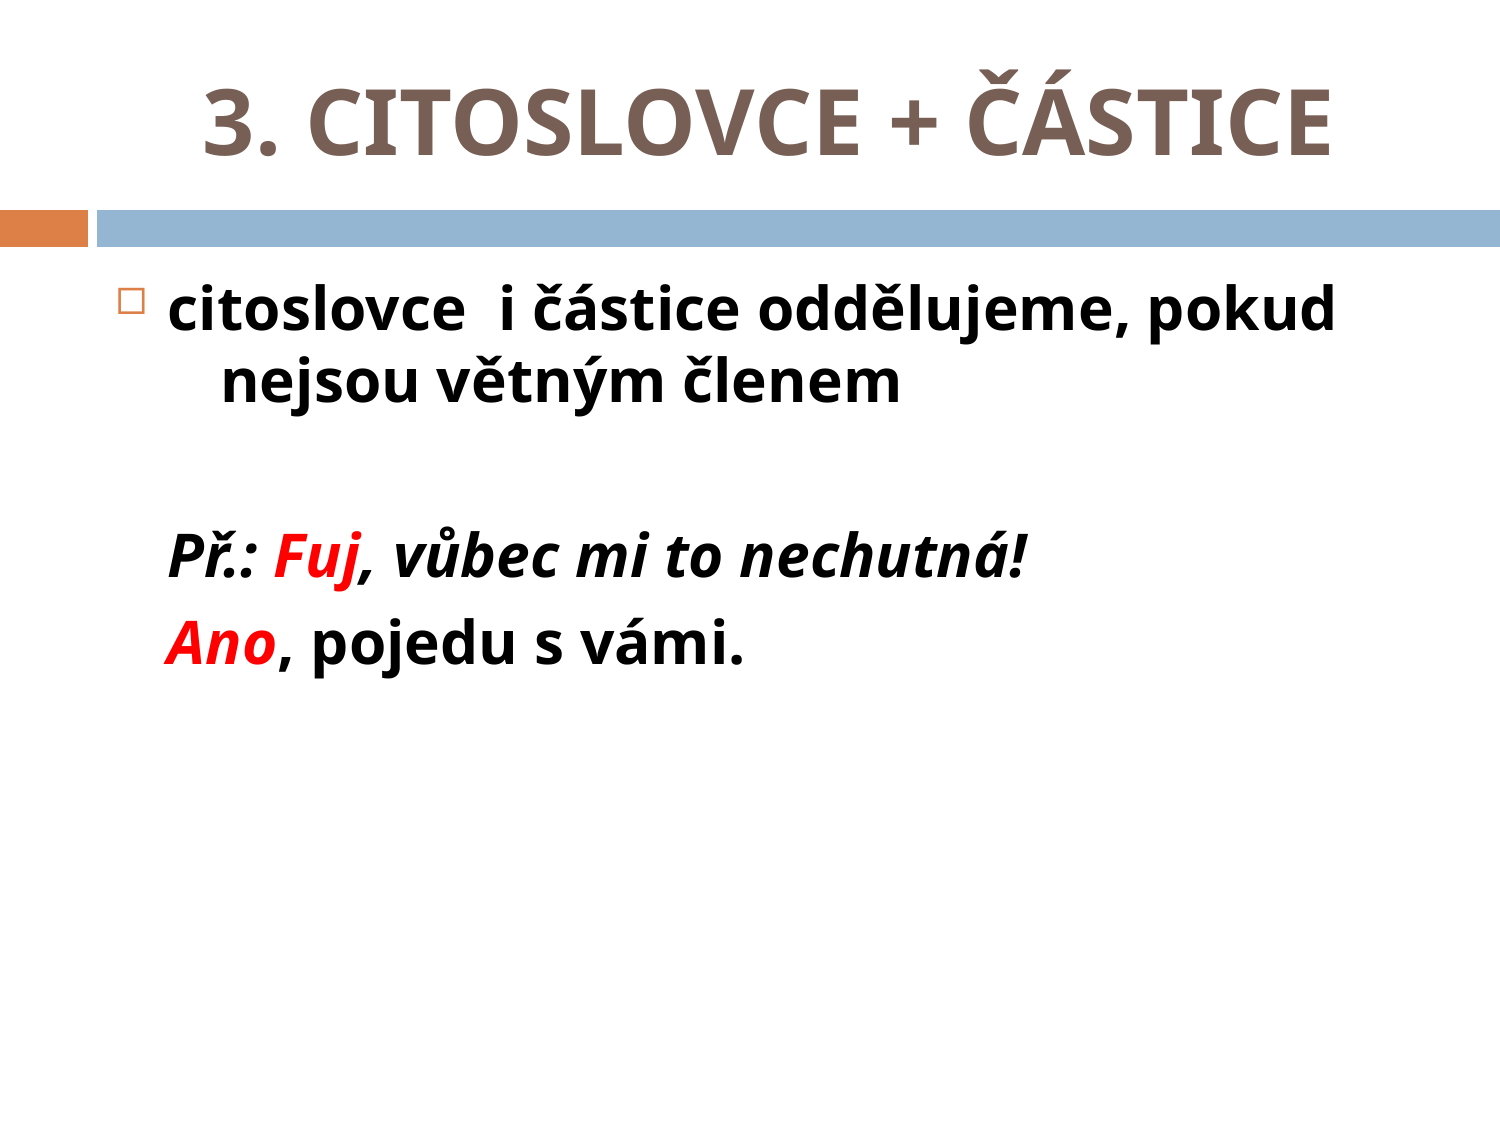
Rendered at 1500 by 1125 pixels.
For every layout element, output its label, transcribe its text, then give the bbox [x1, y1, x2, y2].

list citoslovce i částice oddělujeme, pokud nejsou větným členem Př.: Fuj, vůbec mi to nechutná! Ano, pojedu s vámi. [100, 262, 1438, 1000]
title 3. CITOSLOVCE + ČÁSTICE [100, 37, 1438, 201]
